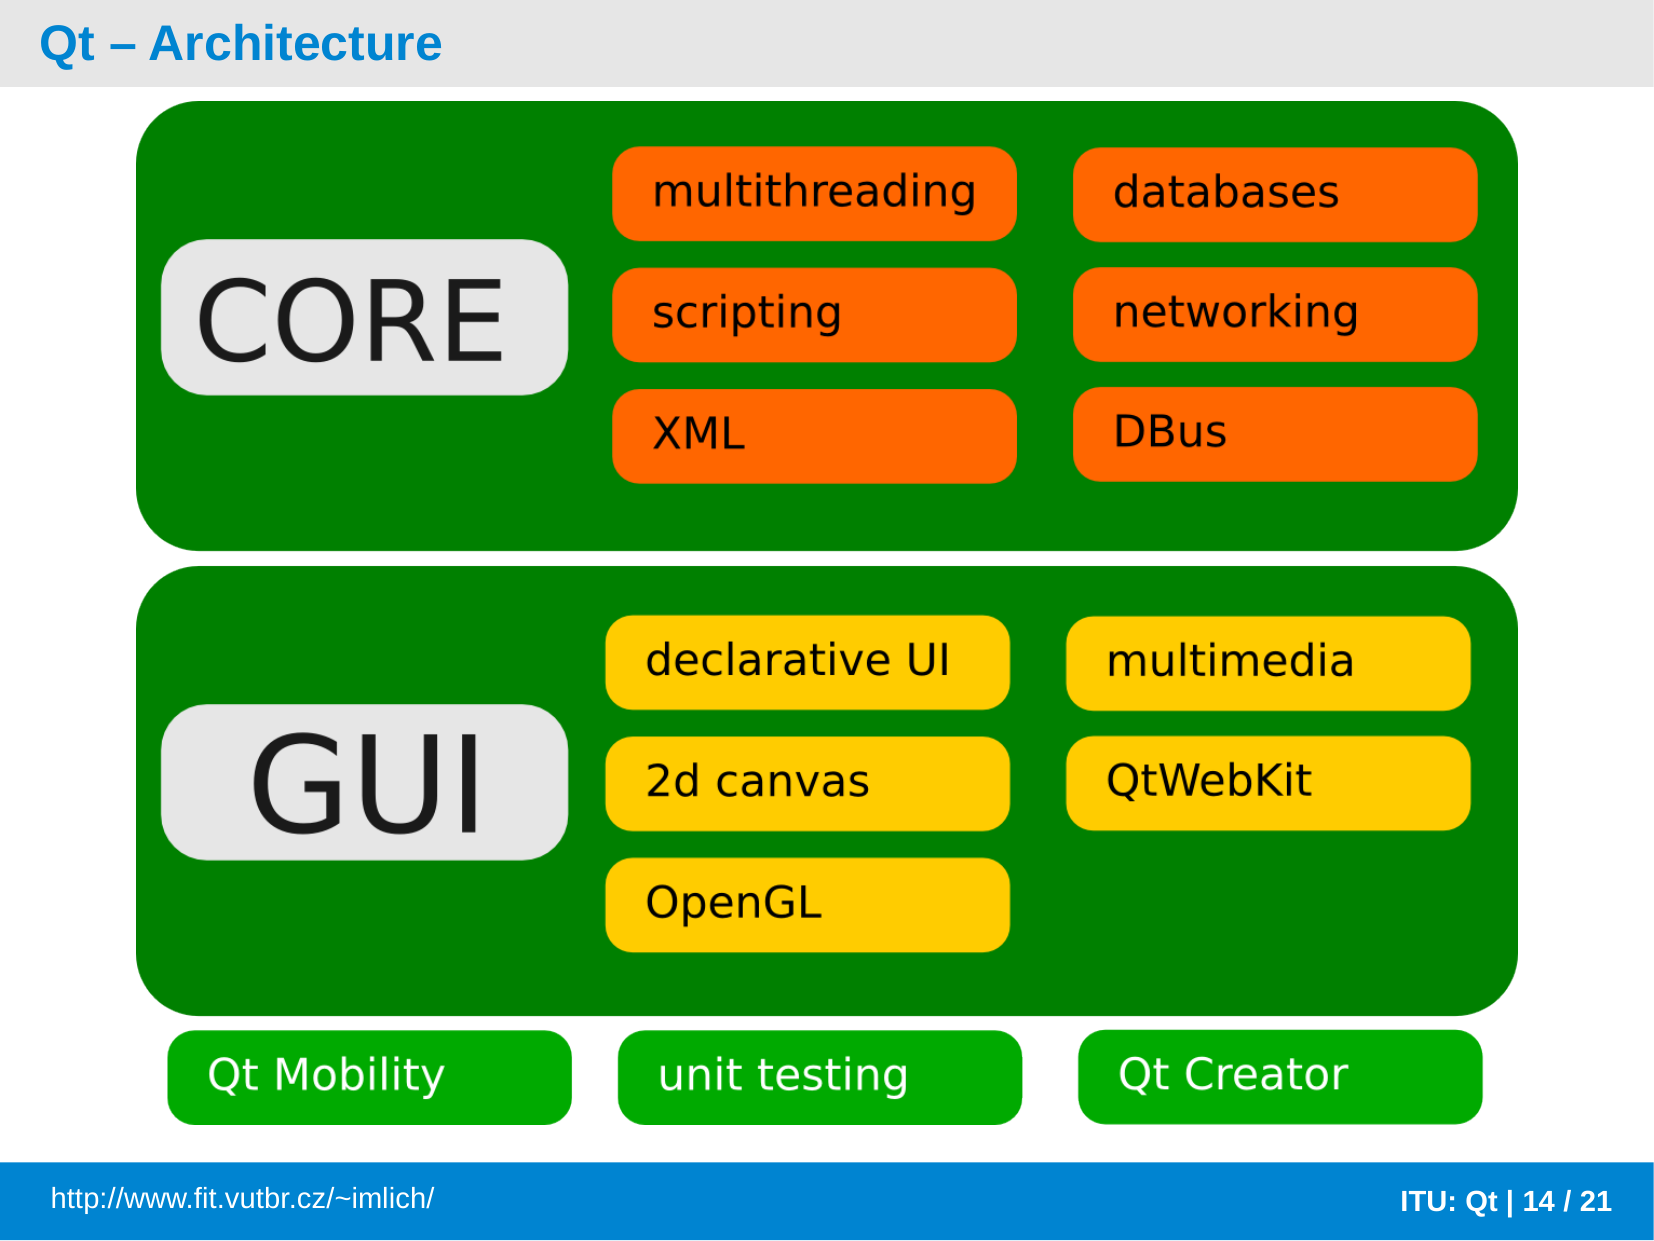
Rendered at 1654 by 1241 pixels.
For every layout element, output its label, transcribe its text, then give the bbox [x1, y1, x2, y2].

picture [136, 101, 1518, 1126]
title Qt – Architecture [39, 5, 1615, 81]
